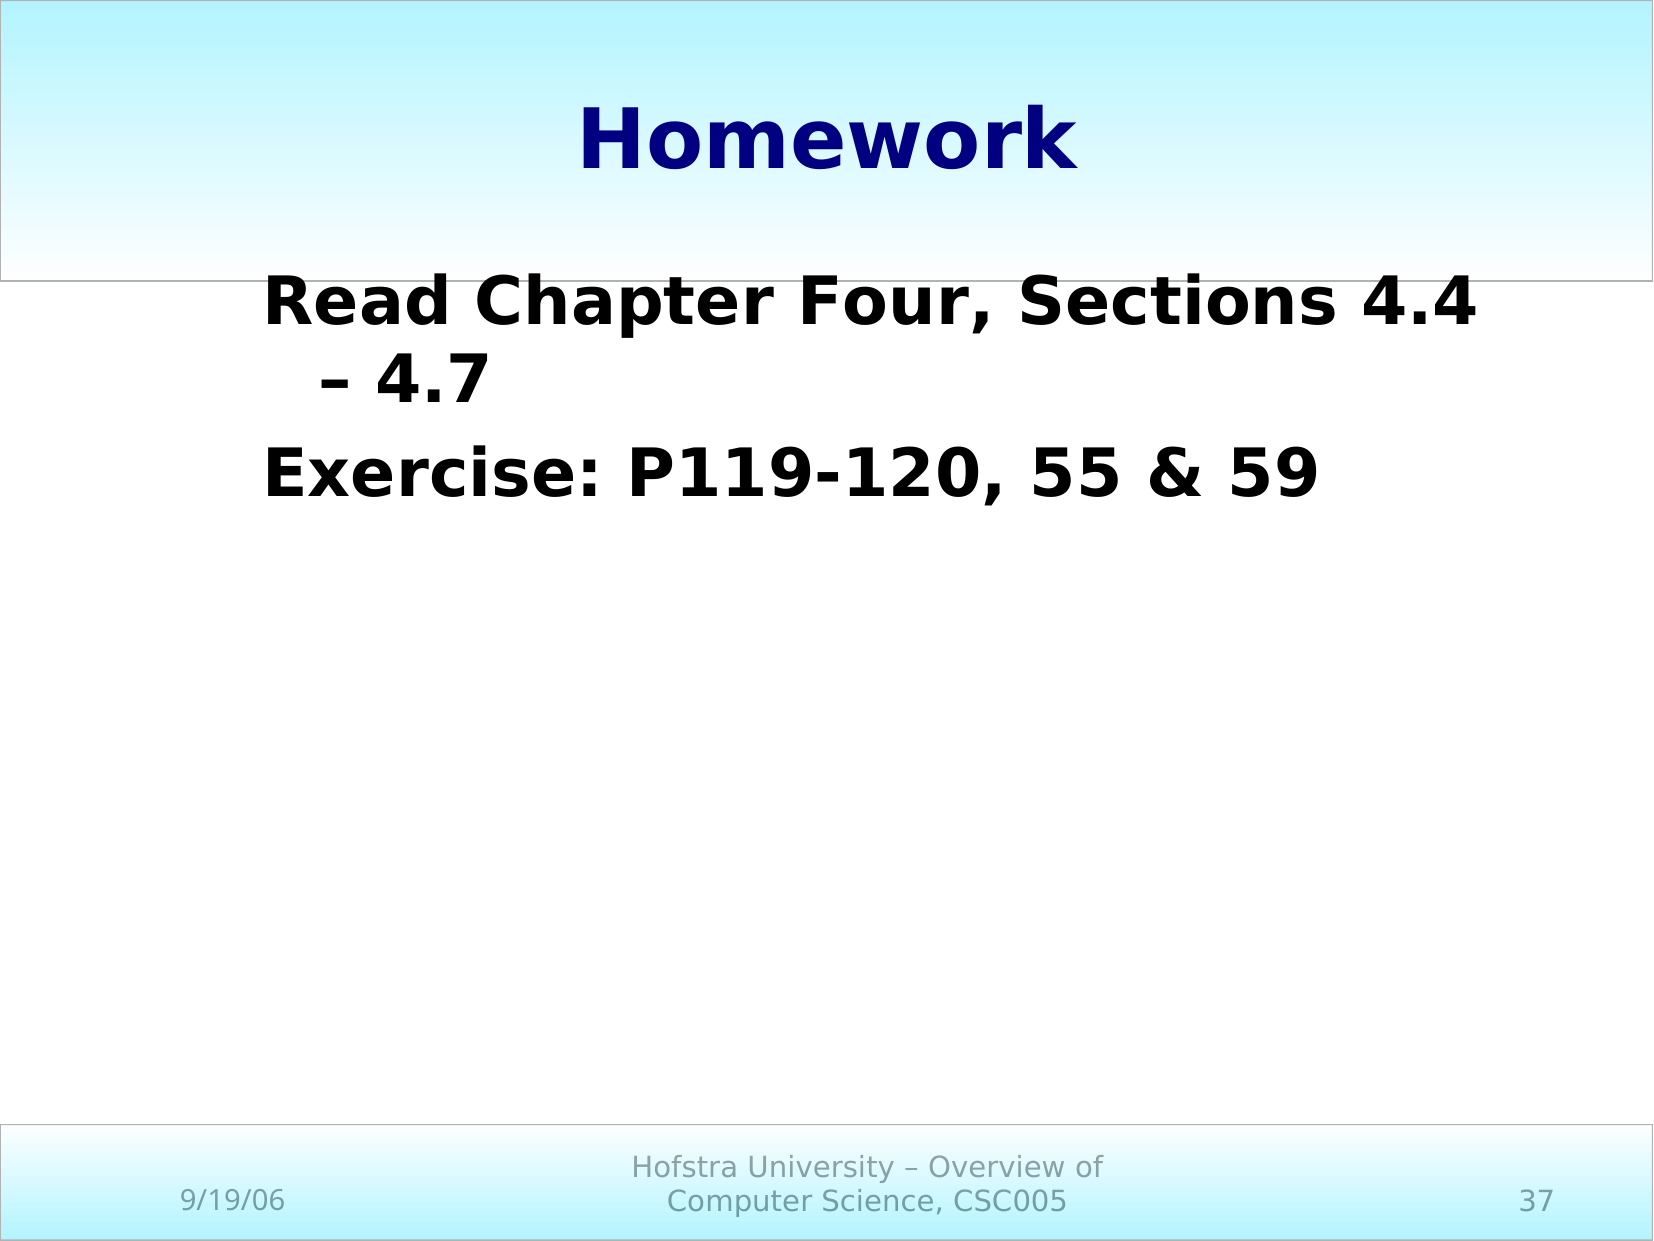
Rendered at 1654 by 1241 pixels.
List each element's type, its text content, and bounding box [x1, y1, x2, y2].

title Homework [78, 77, 1576, 203]
list Read Chapter Four, Sections 4.4 – 4.7 Exercise: P119-120, 55 & 59 [262, 262, 1512, 1007]
